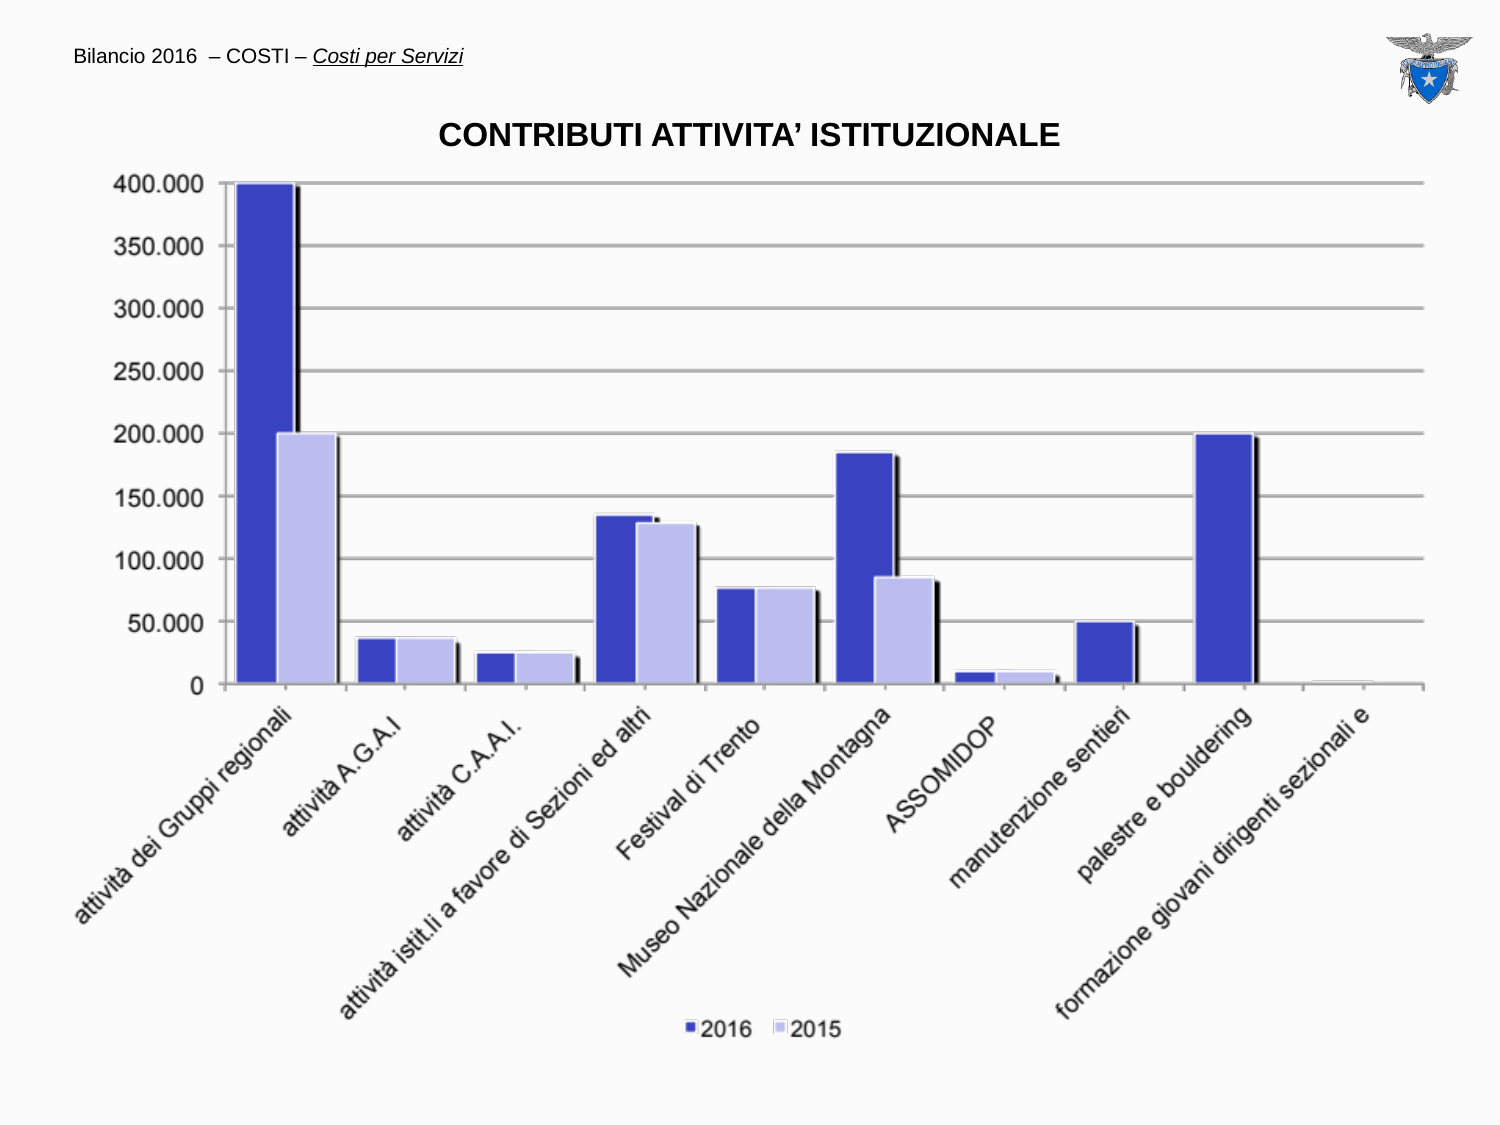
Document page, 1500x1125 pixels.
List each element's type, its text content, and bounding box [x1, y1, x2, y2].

picture [1382, 29, 1477, 112]
text_box CONTRIBUTI ATTIVITA’ ISTITUZIONALE [177, 105, 1323, 152]
picture [50, 152, 1455, 1067]
text_box Bilancio 2016 – COSTI – Costi per Servizi [58, 35, 622, 76]
